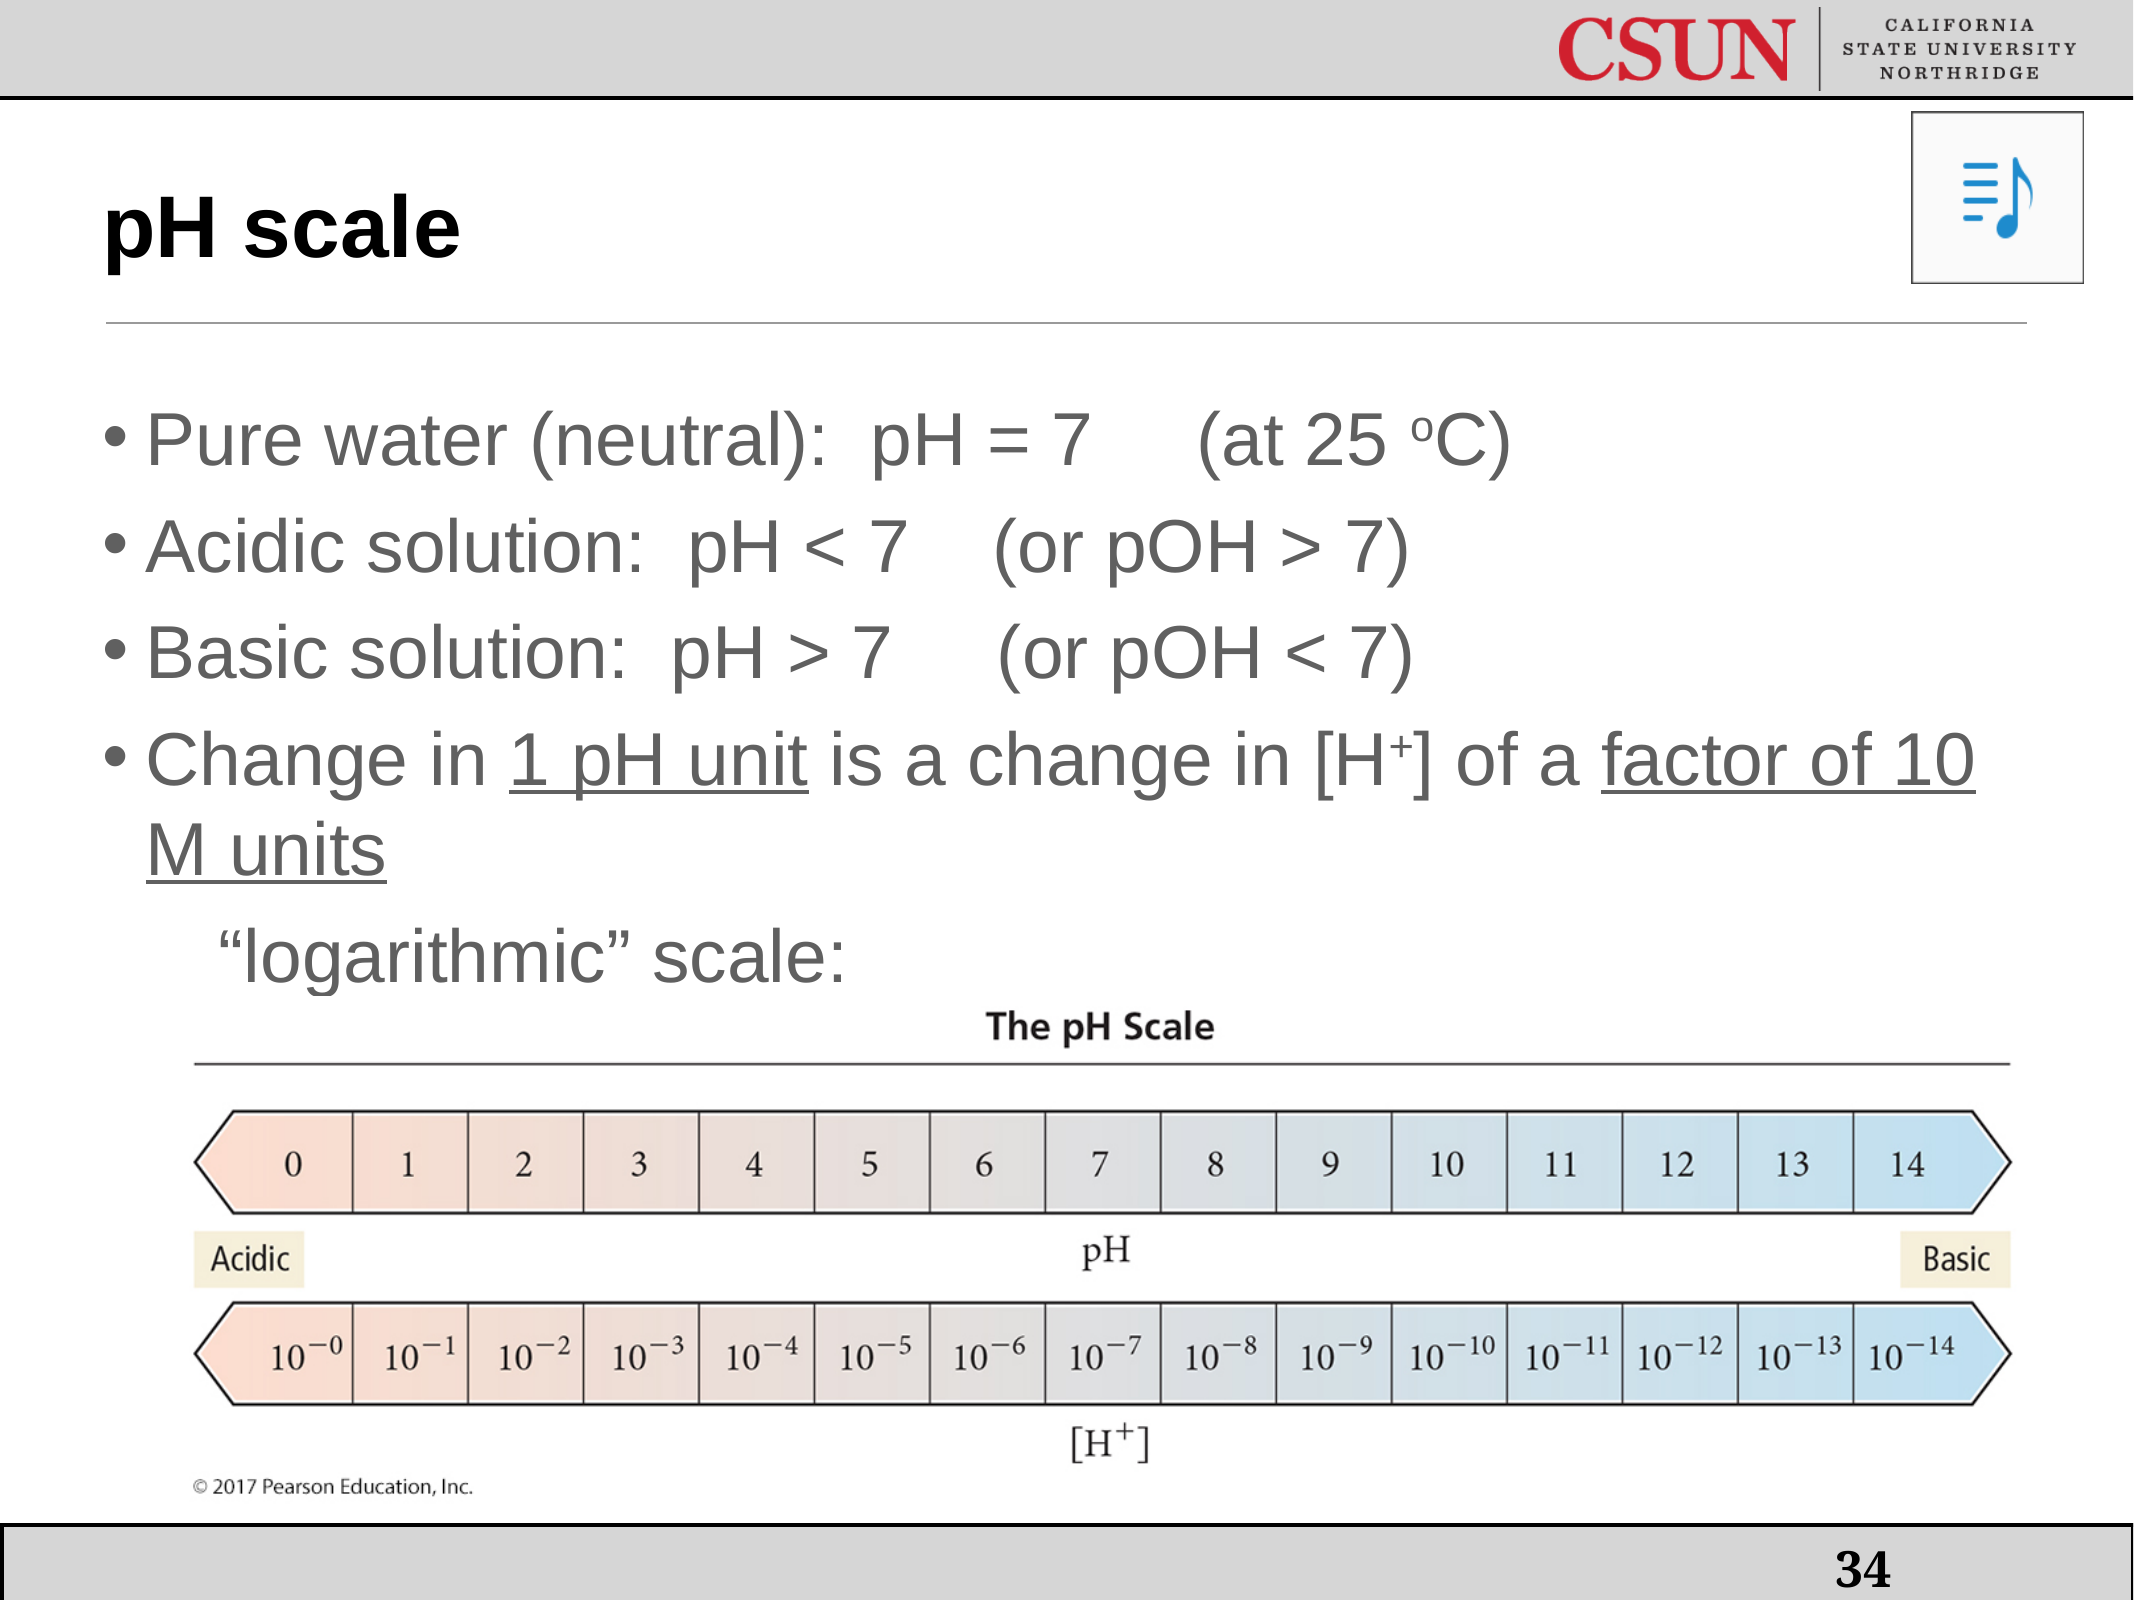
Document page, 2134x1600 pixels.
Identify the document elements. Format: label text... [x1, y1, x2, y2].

picture [179, 996, 2027, 1507]
title pH scale [93, 104, 2040, 284]
list Pure water (neutral): pH = 7 (at 25 oC) Acidic solution: pH < 7 (or pOH > 7) Basic solution: pH > 7 (or pOH < 7) Change in 1 pH unit is a change in [H+] of a factor of 10 M units “logarithmic” scale: [93, 382, 2040, 1460]
text_box [1910, 110, 2086, 286]
picture [1559, 7, 2076, 91]
